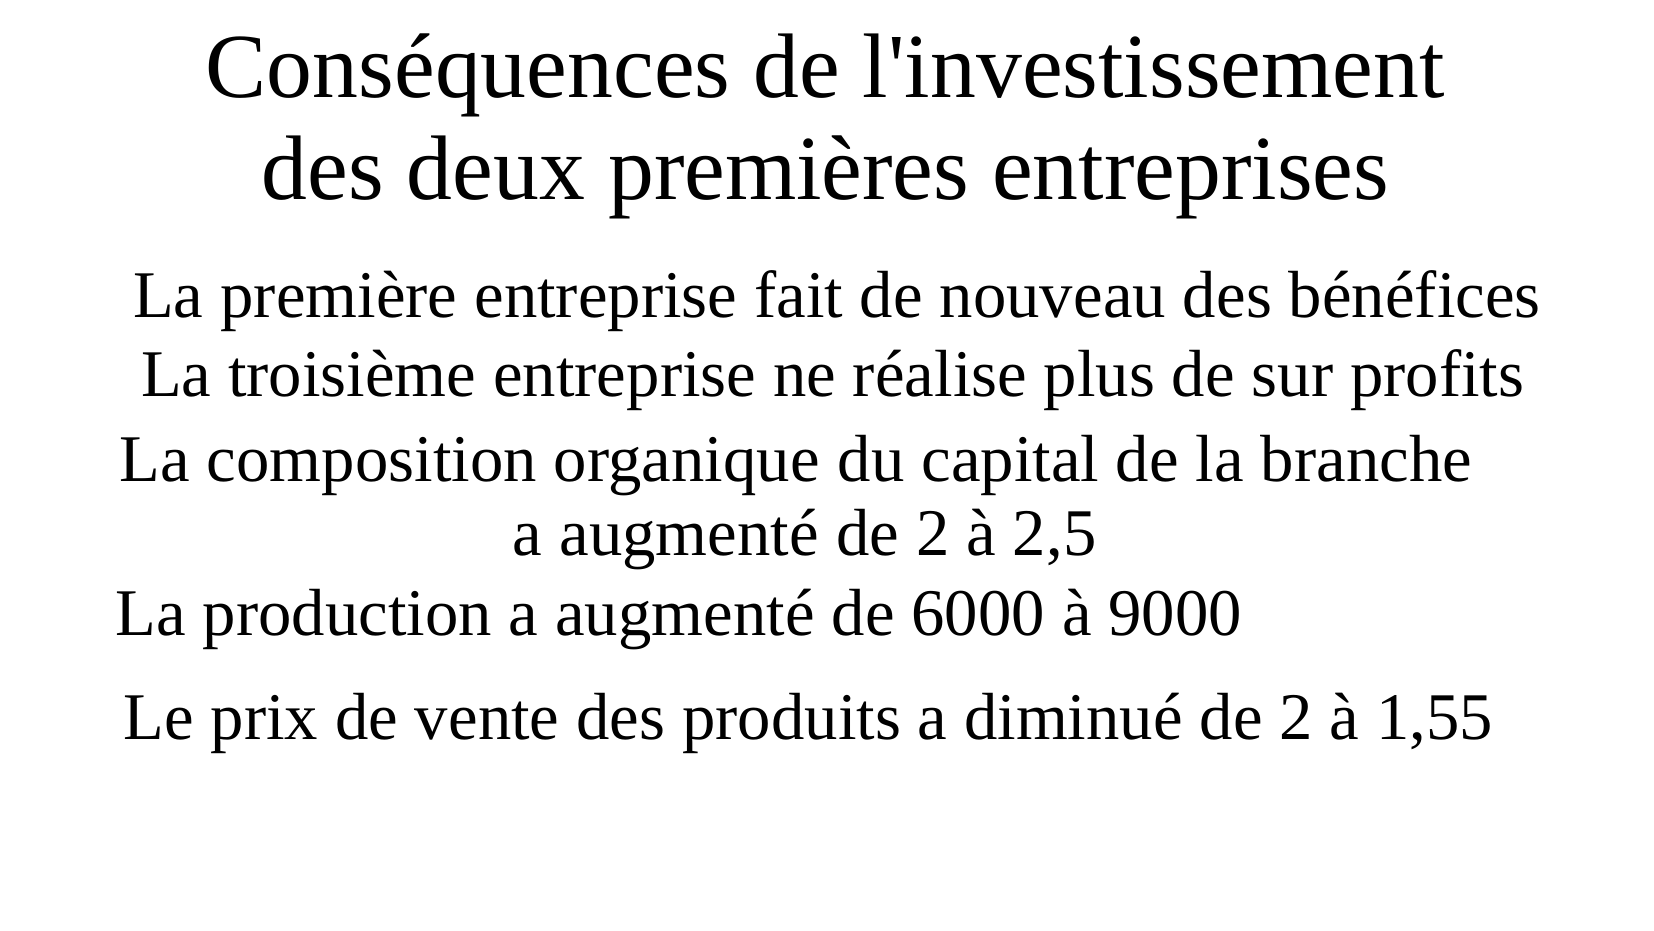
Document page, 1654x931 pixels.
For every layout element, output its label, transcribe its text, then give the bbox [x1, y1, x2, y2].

text_box La composition organique du capital de la branche a augmenté de 2 à 2,5 [36, 410, 1574, 534]
text_box La production a augmenté de 6000 à 9000 [36, 564, 1340, 632]
text_box La première entreprise fait de nouveau des bénéfices [36, 246, 1641, 314]
text_box Le prix de vente des produits a diminué de 2 à 1,55 [36, 667, 1600, 736]
text_box Conséquences de l'investissement des deux premières entreprises [82, 37, 1571, 192]
text_box La troisième entreprise ne réalise plus de sur profits [36, 325, 1615, 393]
